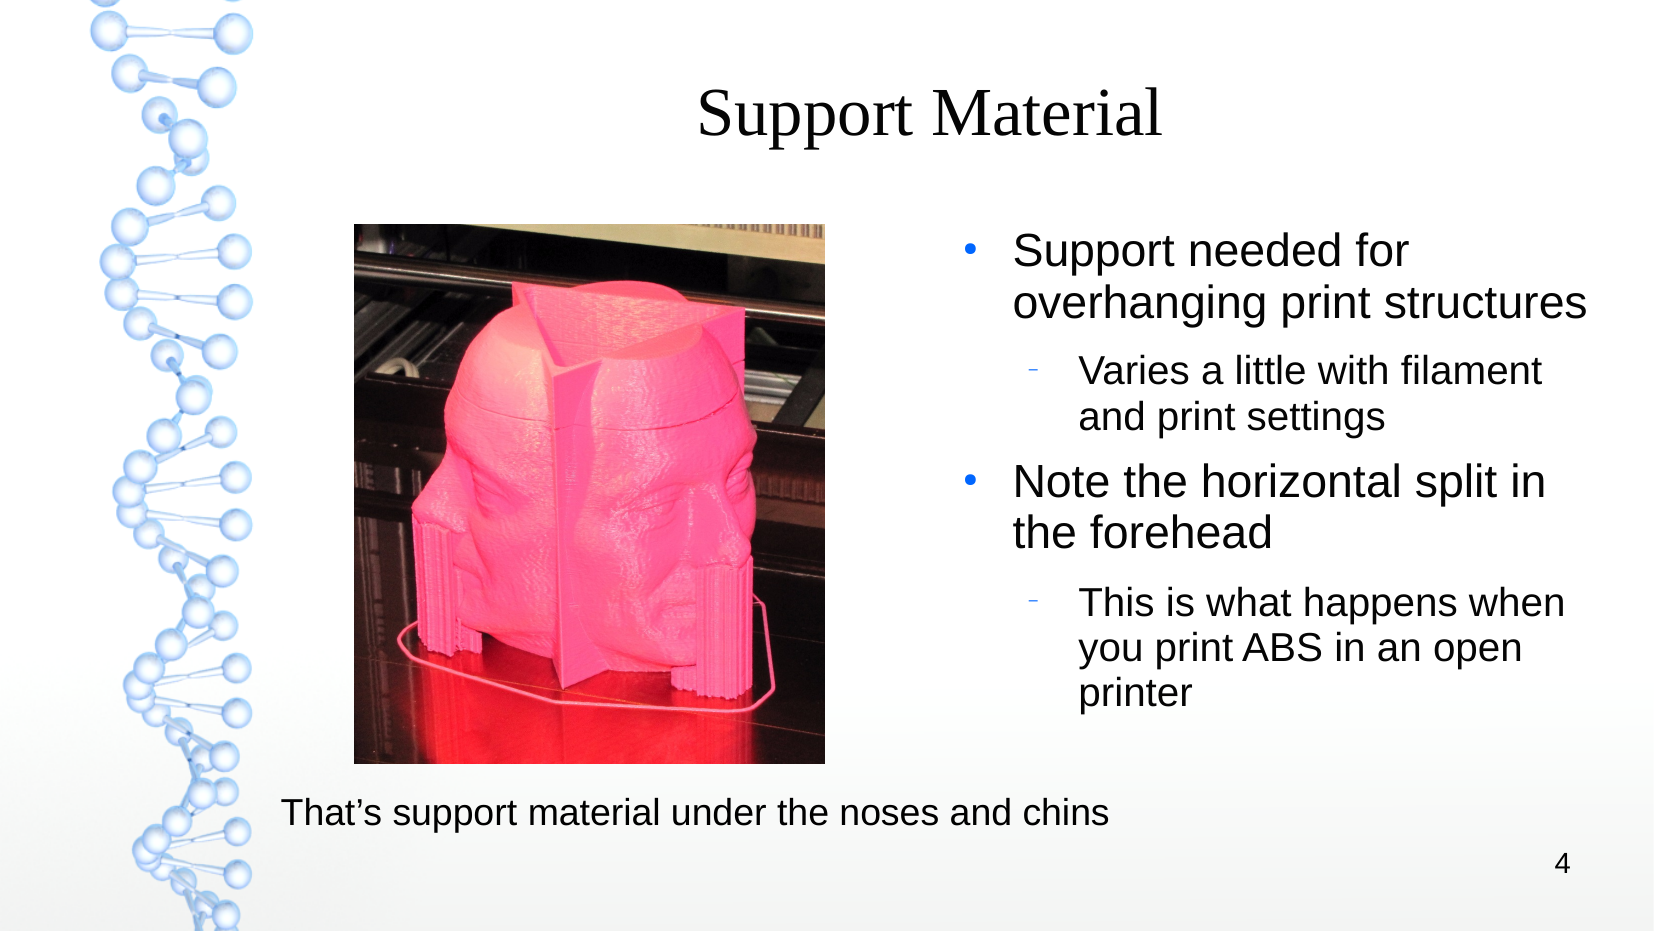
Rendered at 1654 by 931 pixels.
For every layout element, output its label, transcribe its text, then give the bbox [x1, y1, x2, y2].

title Support Material [265, 35, 1595, 189]
list Support needed for overhanging print structures Varies a little with filament and print settings Note the horizontal split in the forehead This is what happens when you print ABS in an open printer [946, 224, 1595, 764]
text_box That’s support material under the noses and chins [265, 783, 1126, 841]
picture [0, 0, 1654, 931]
